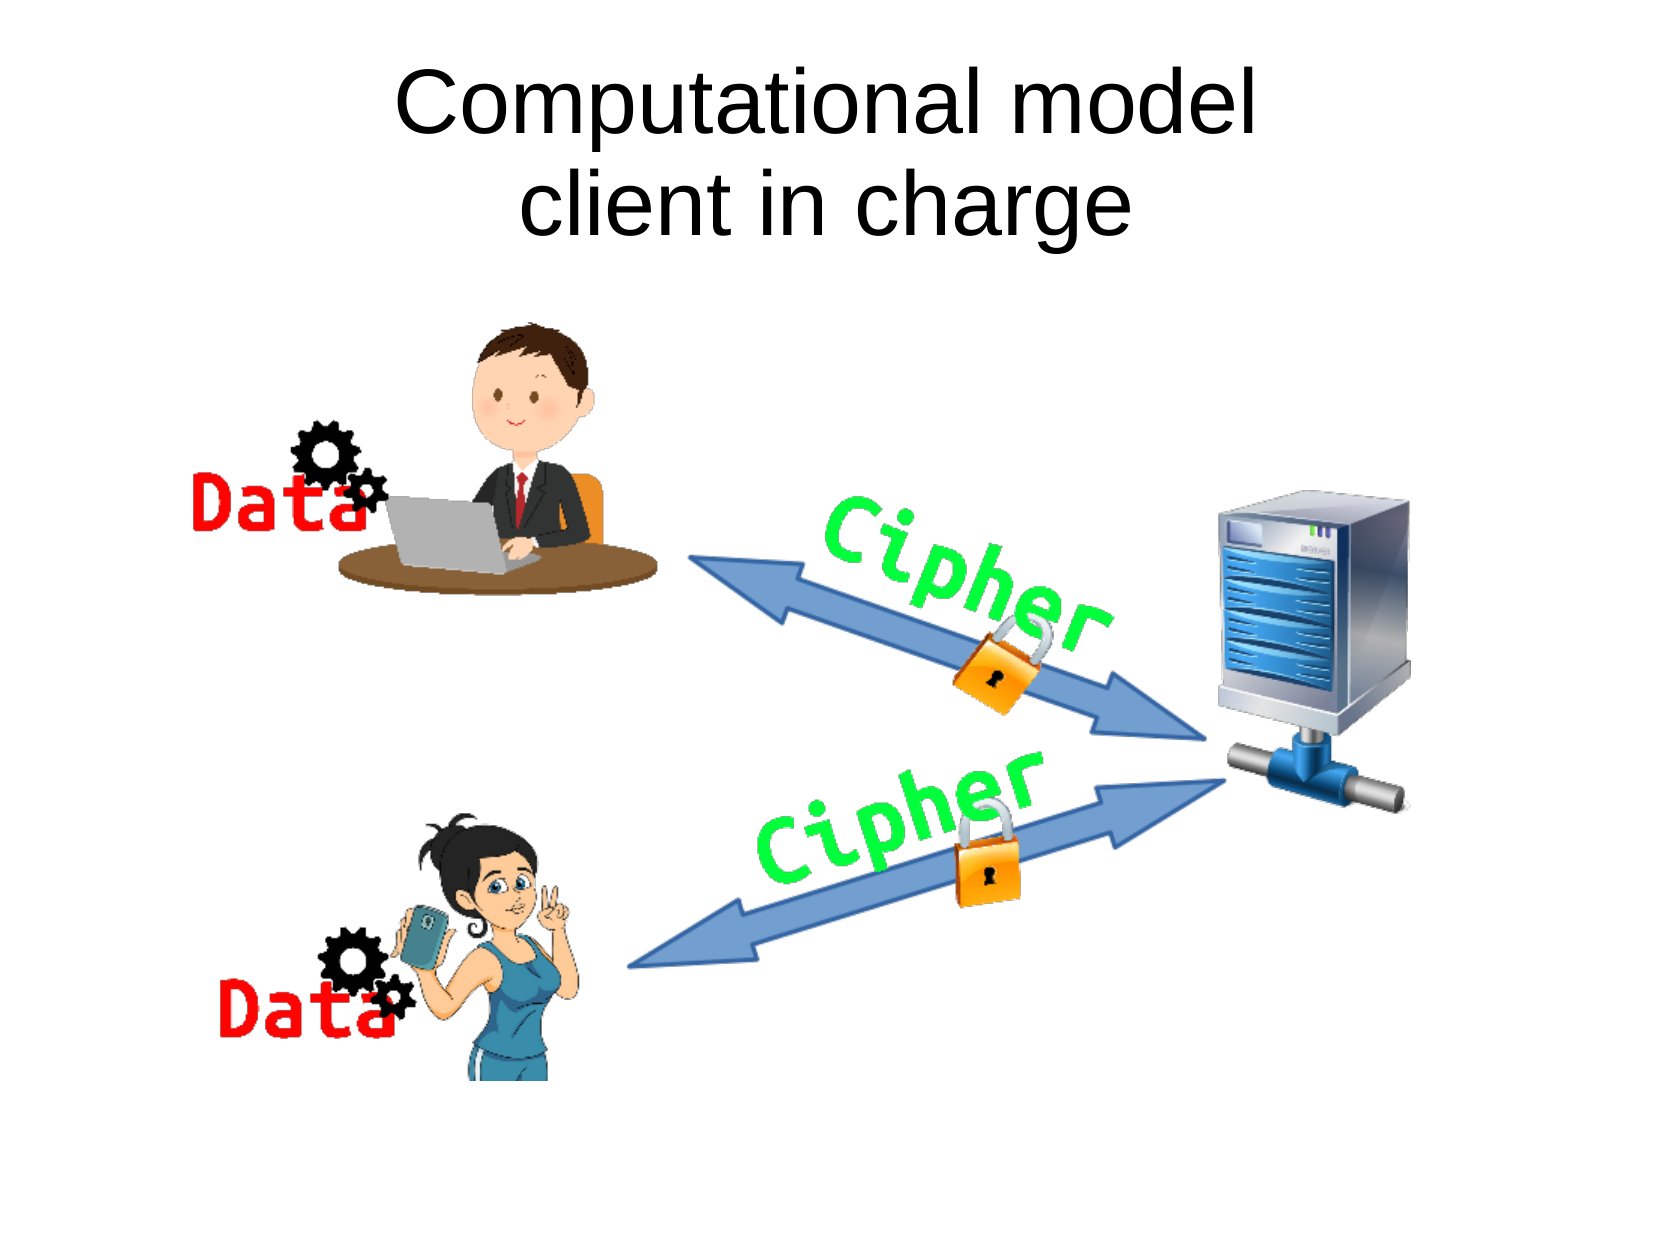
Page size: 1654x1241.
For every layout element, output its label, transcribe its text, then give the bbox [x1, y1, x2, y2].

title Computational model client in charge [82, 49, 1571, 257]
picture [192, 321, 1411, 1081]
